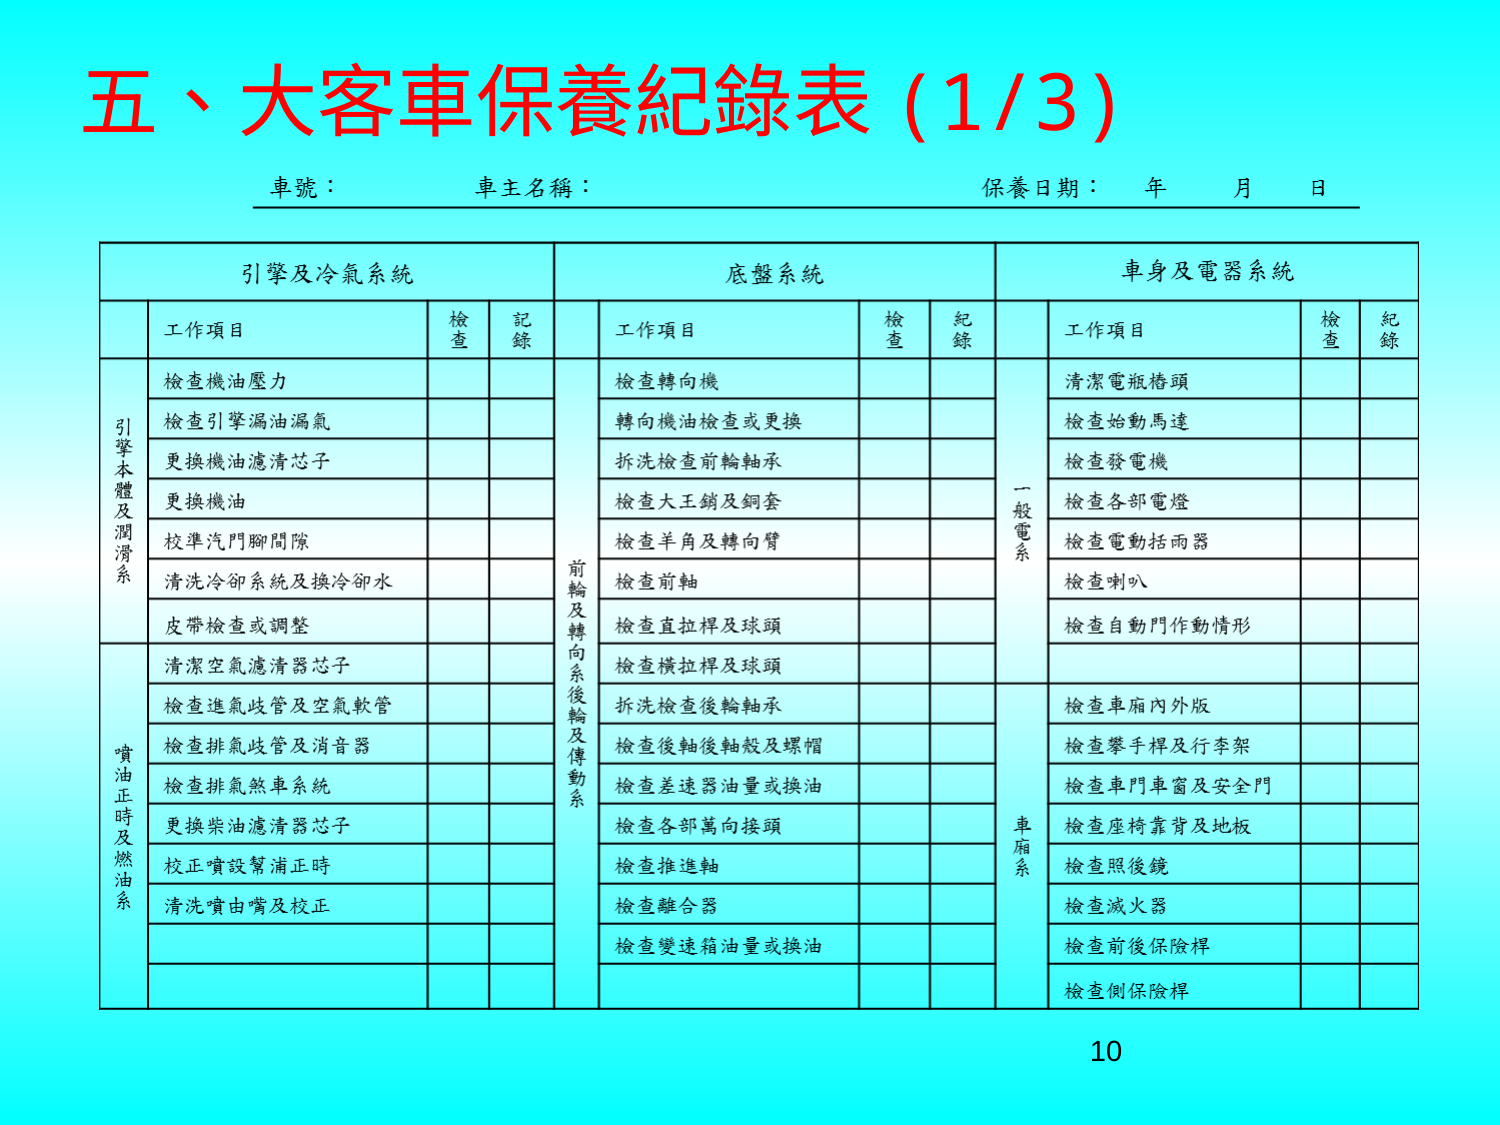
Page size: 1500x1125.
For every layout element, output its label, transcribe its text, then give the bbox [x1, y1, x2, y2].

picture [99, 159, 1419, 1014]
text_box [1074, 1024, 1426, 1103]
title 五、大客車保養紀錄表(1/3) [64, 31, 1388, 116]
